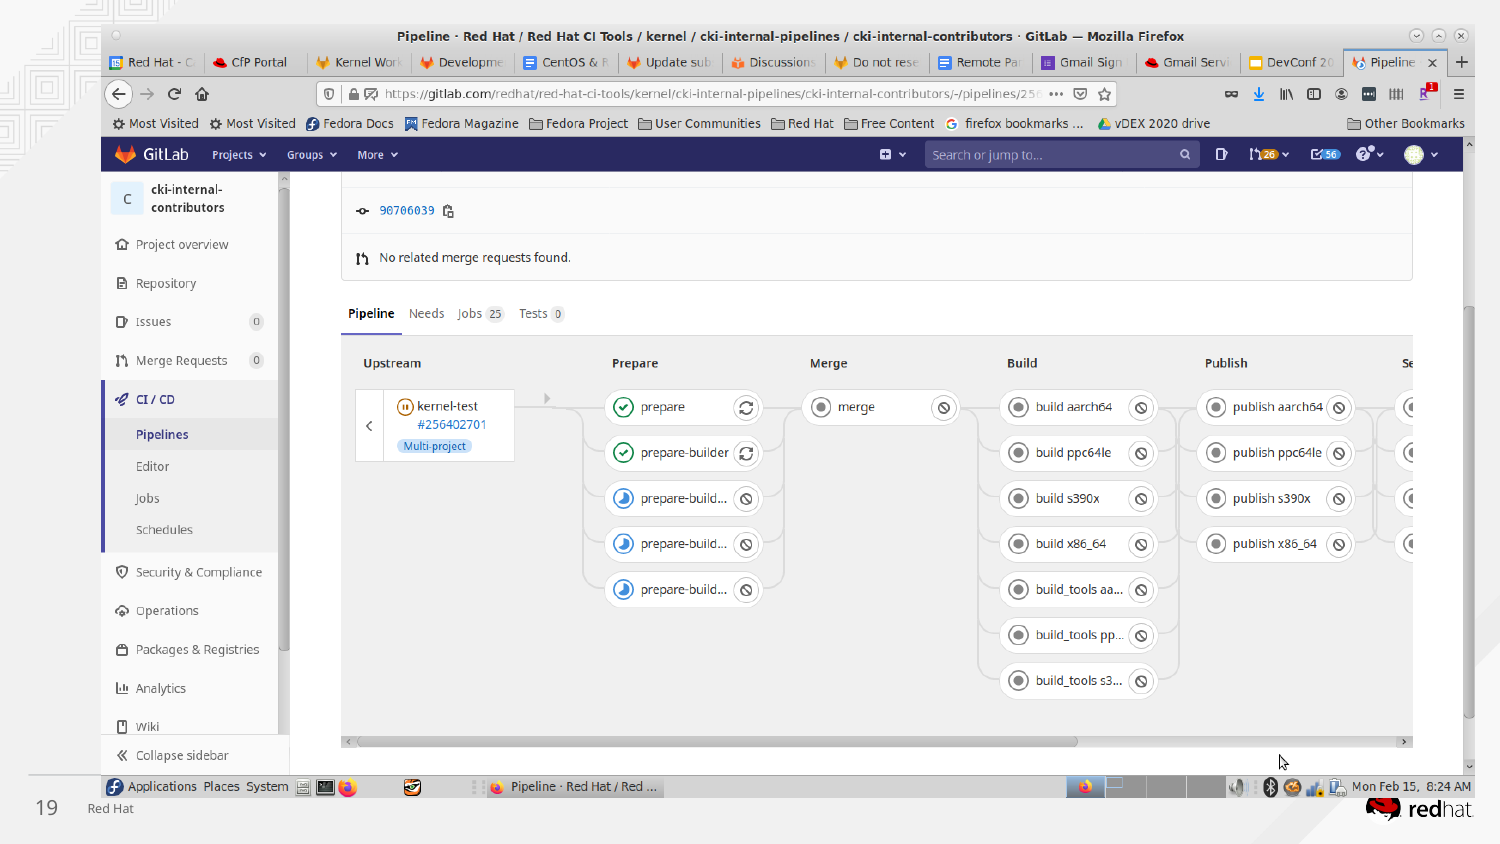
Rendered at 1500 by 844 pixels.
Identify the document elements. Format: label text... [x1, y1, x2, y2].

slide_number 1 [16, 776, 77, 842]
picture [0, 0, 1500, 844]
